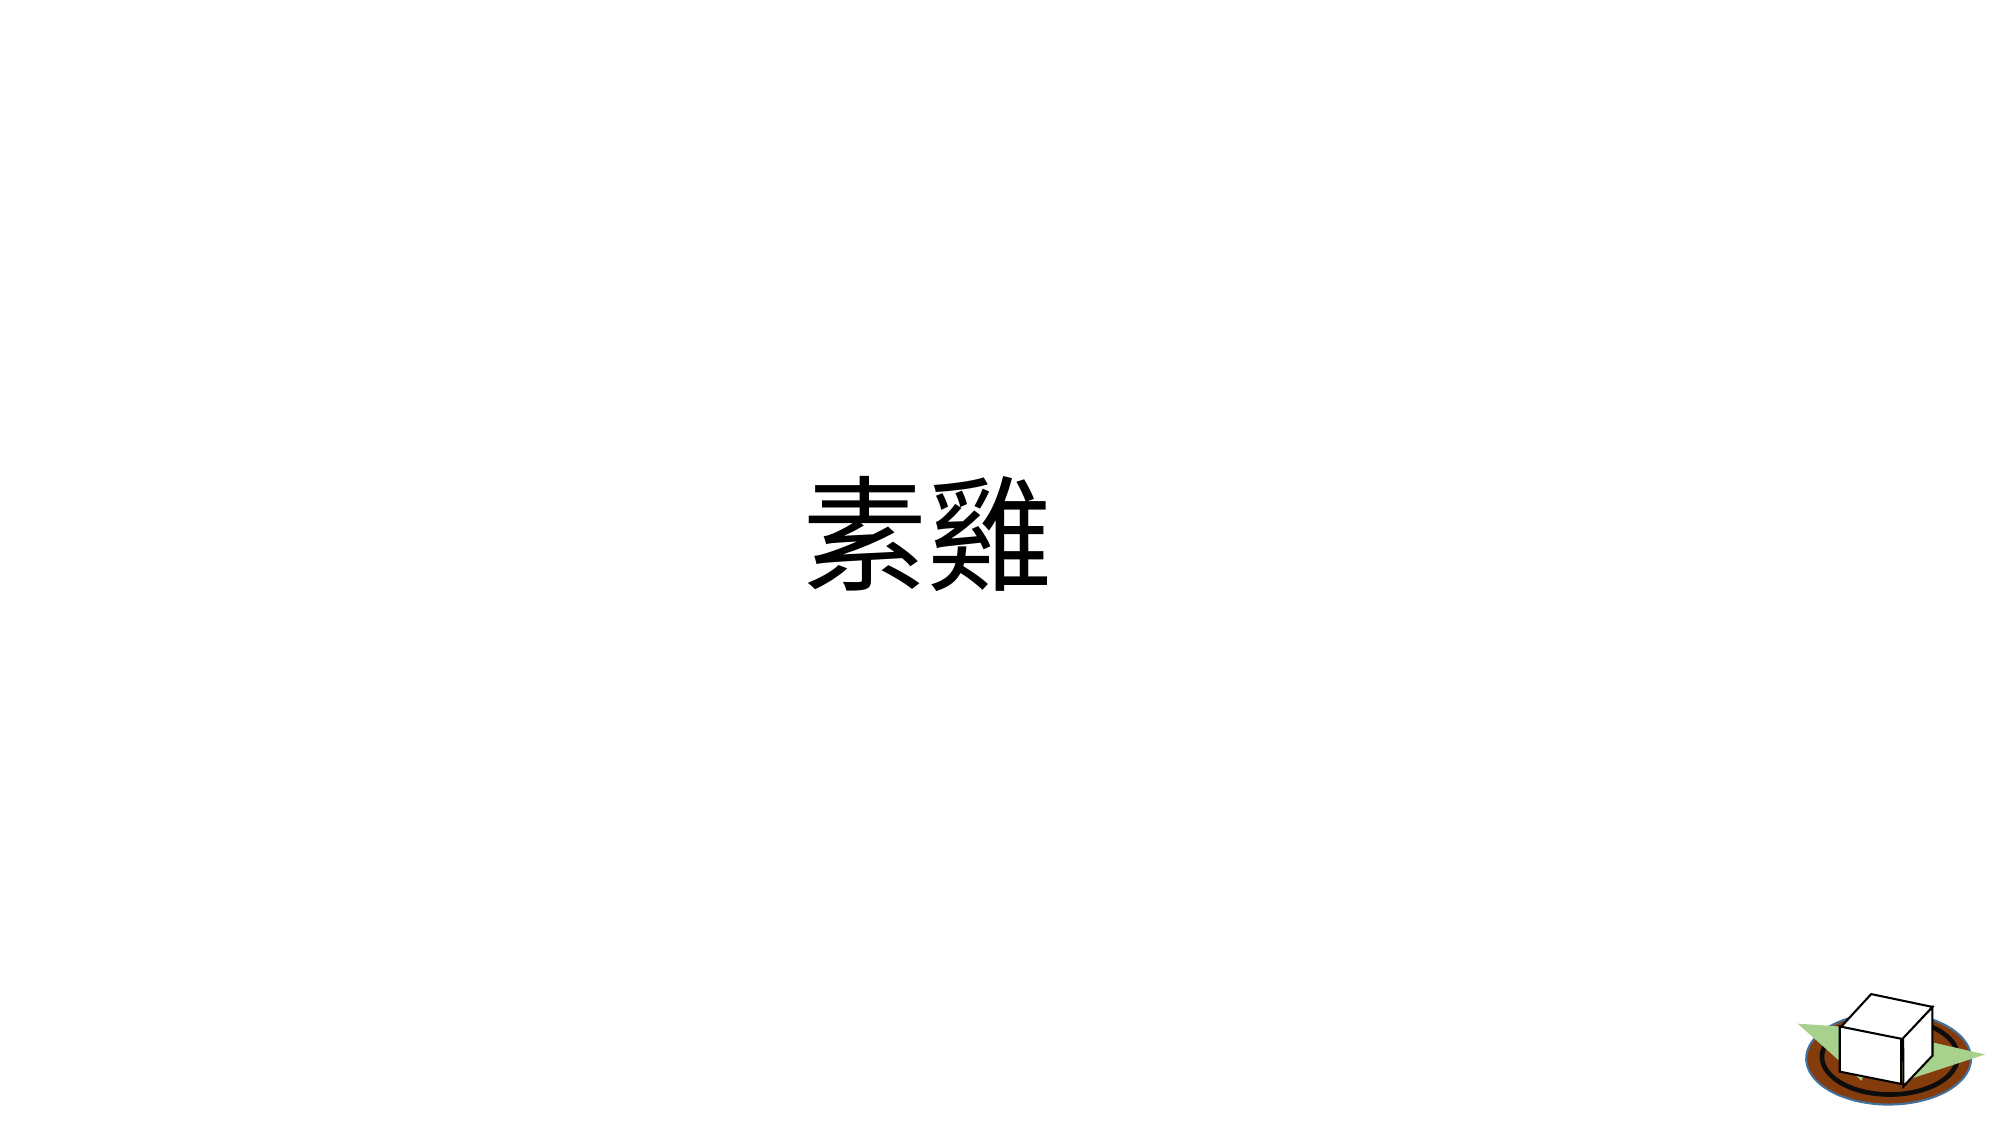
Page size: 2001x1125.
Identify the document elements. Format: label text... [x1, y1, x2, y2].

text_box [1797, 994, 1986, 1105]
text_box 素雞 [787, 448, 1168, 616]
